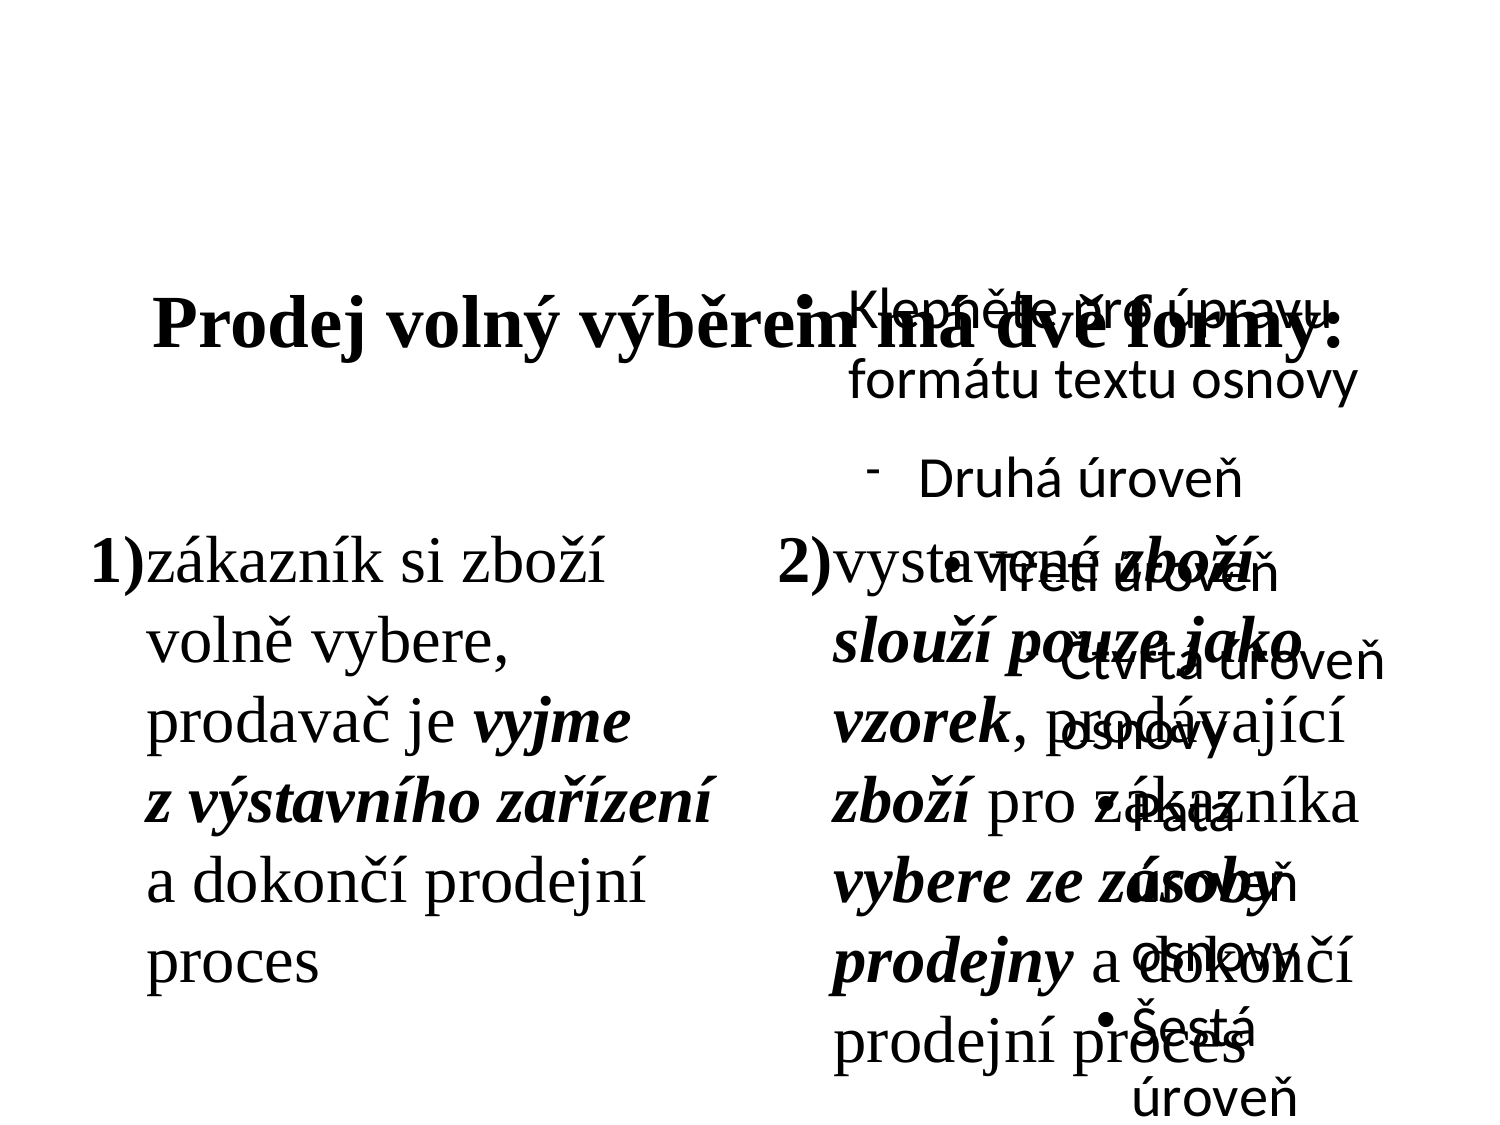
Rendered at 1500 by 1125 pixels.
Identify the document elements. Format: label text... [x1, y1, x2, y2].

list 2) vystavené zboží slouží pouze jako vzorek, prodávající zboží pro zákazníka vybere ze zásoby prodejny a dokončí prodejní proces [762, 262, 1426, 1125]
list 1) zákazník si zboží volně vybere, prodavač je vyjme z výstavního zařízení a dokončí prodejní proces [75, 262, 738, 1125]
title Prodej volný výběrem má dvě formy: [75, 45, 1426, 460]
